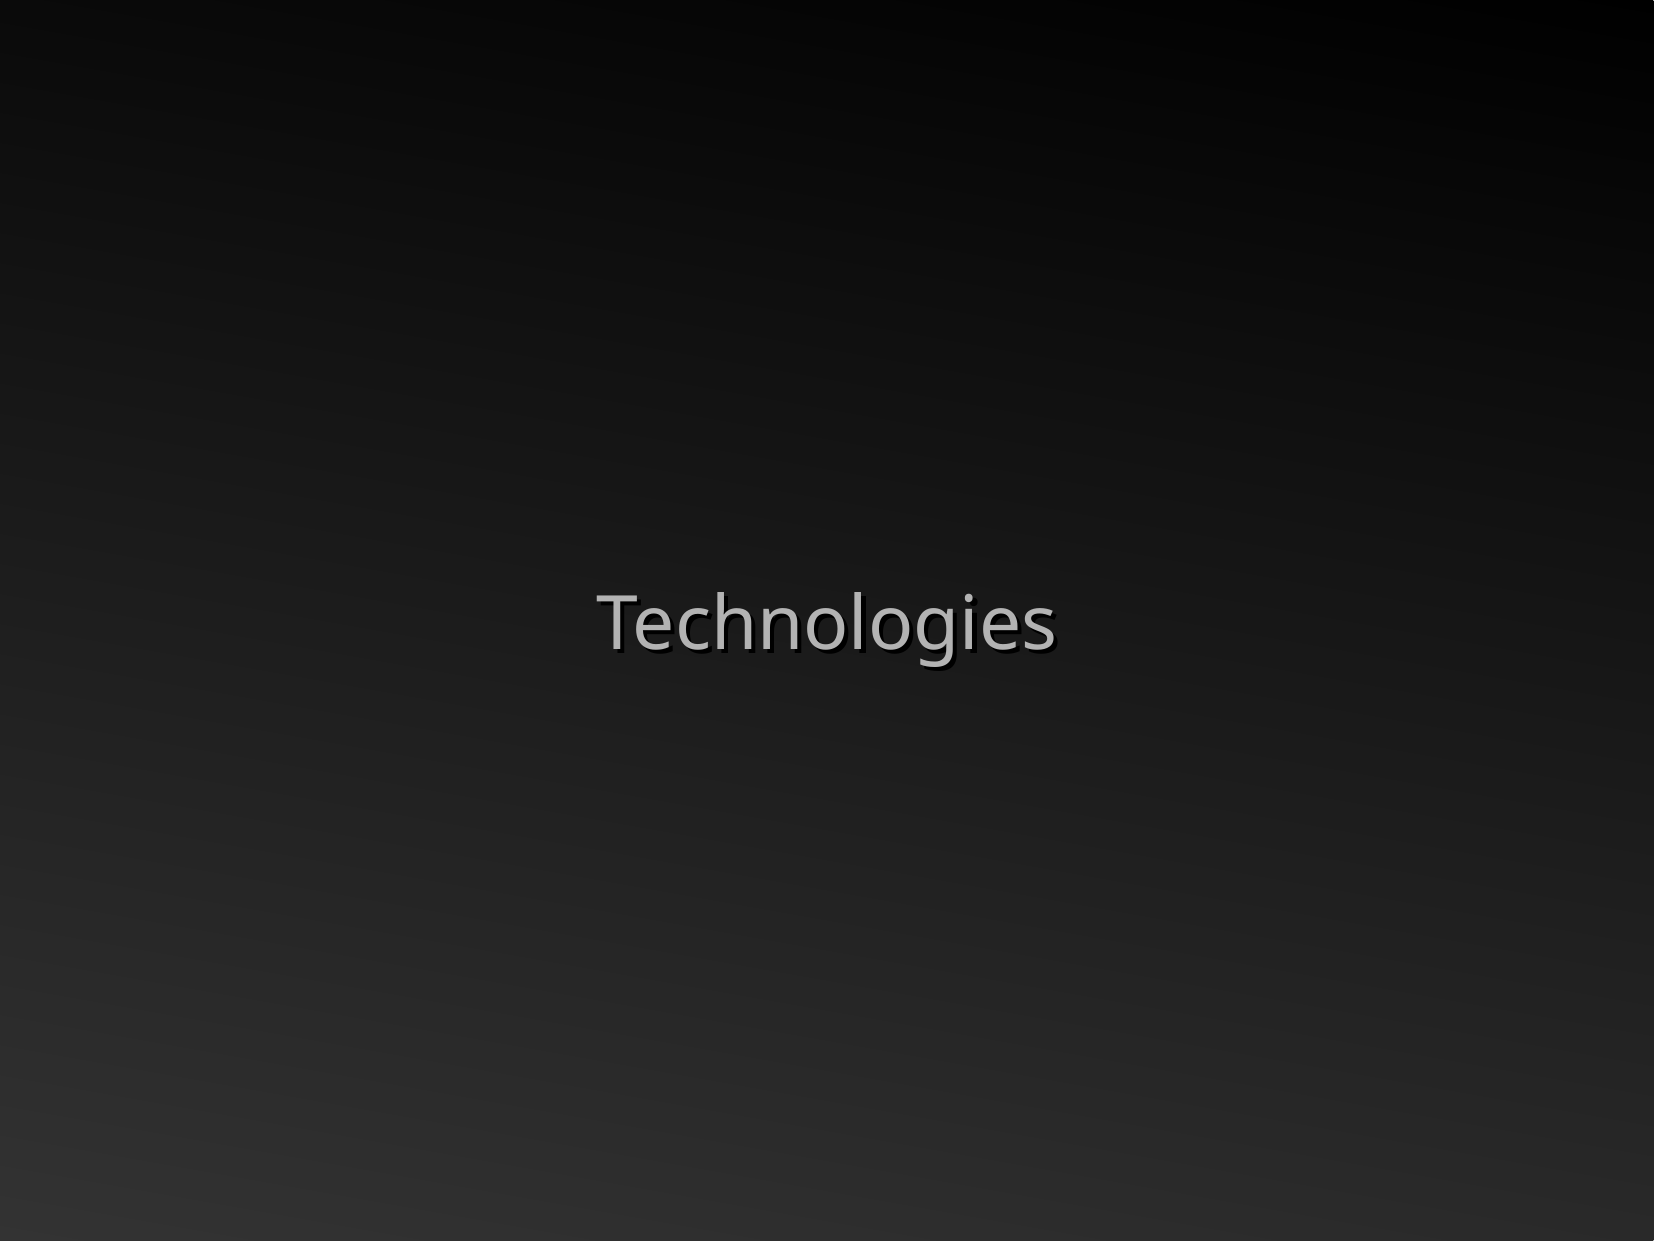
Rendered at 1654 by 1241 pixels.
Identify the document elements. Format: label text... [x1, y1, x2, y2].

title Technologies [82, 516, 1571, 724]
